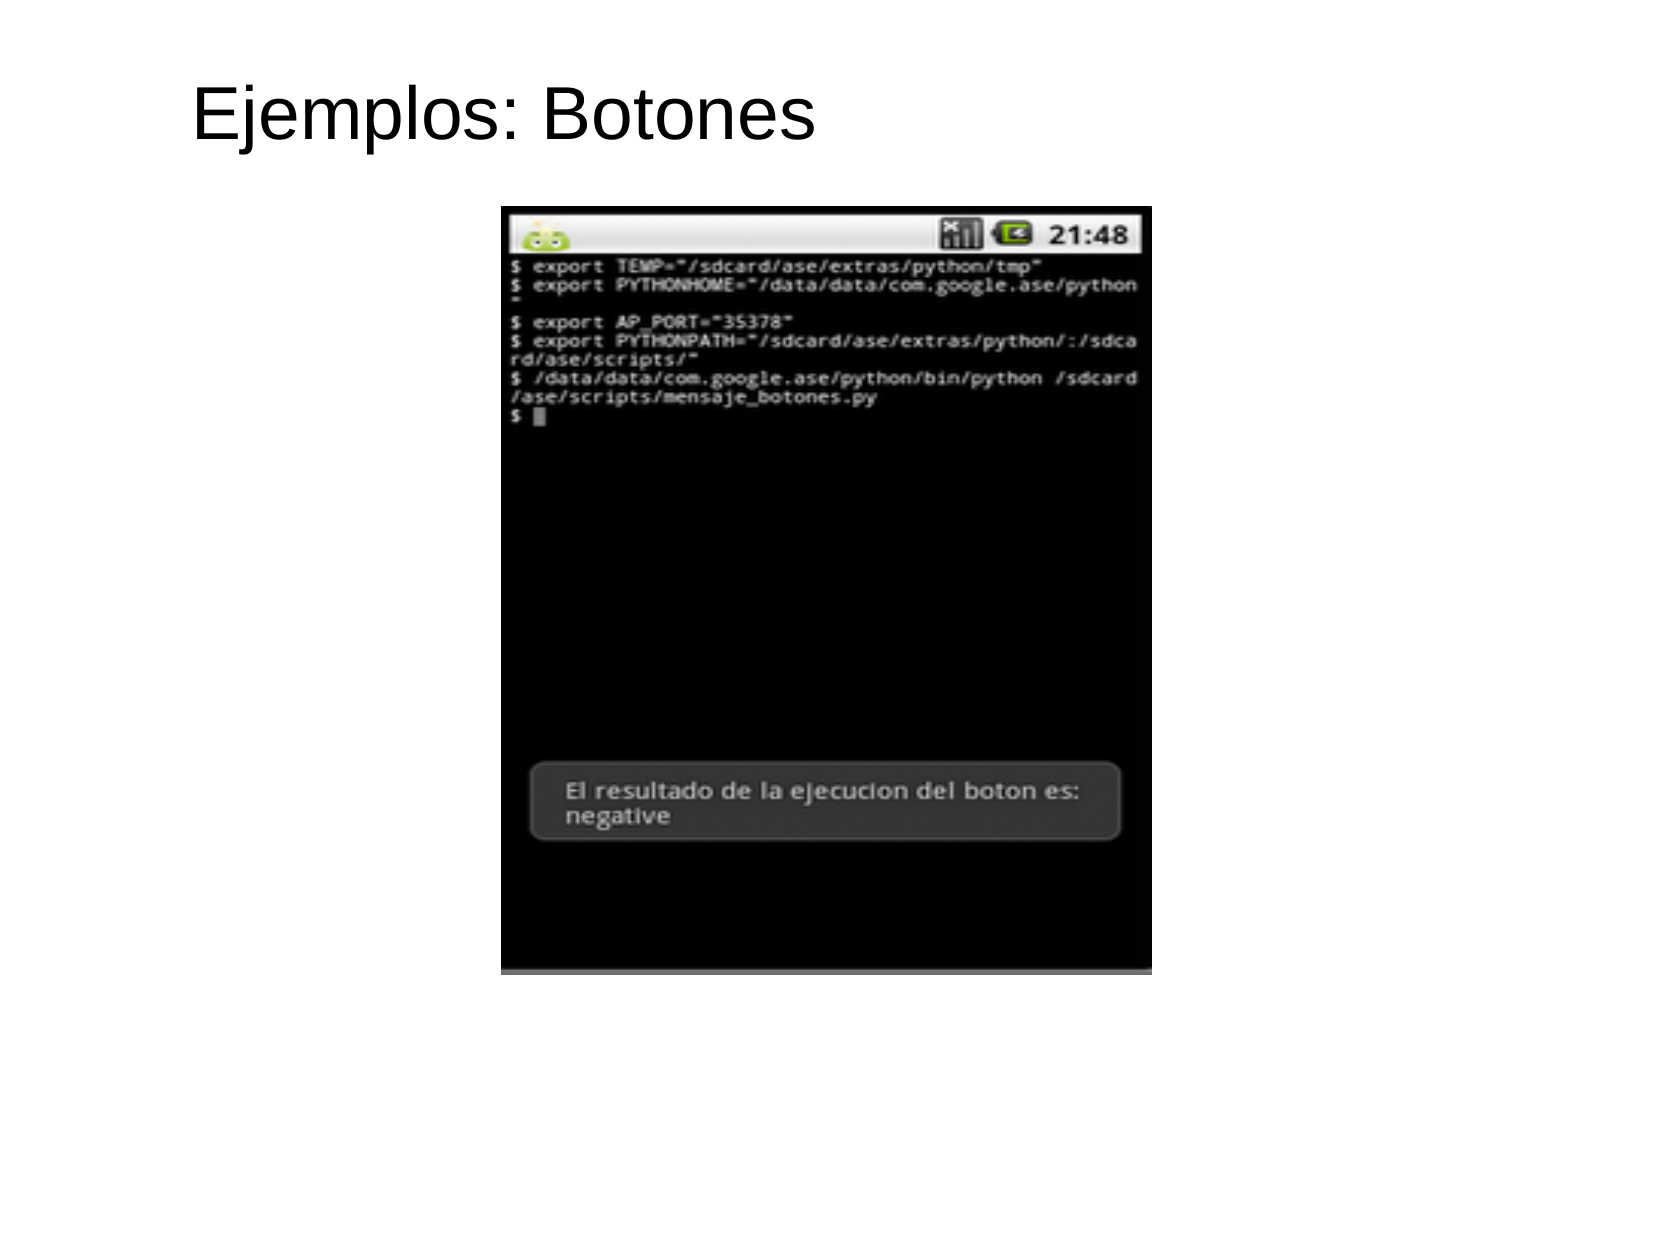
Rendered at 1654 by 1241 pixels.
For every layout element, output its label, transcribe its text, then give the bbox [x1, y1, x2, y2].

text_box Ejemplos: Botones [177, 64, 1536, 163]
picture [501, 206, 1152, 975]
